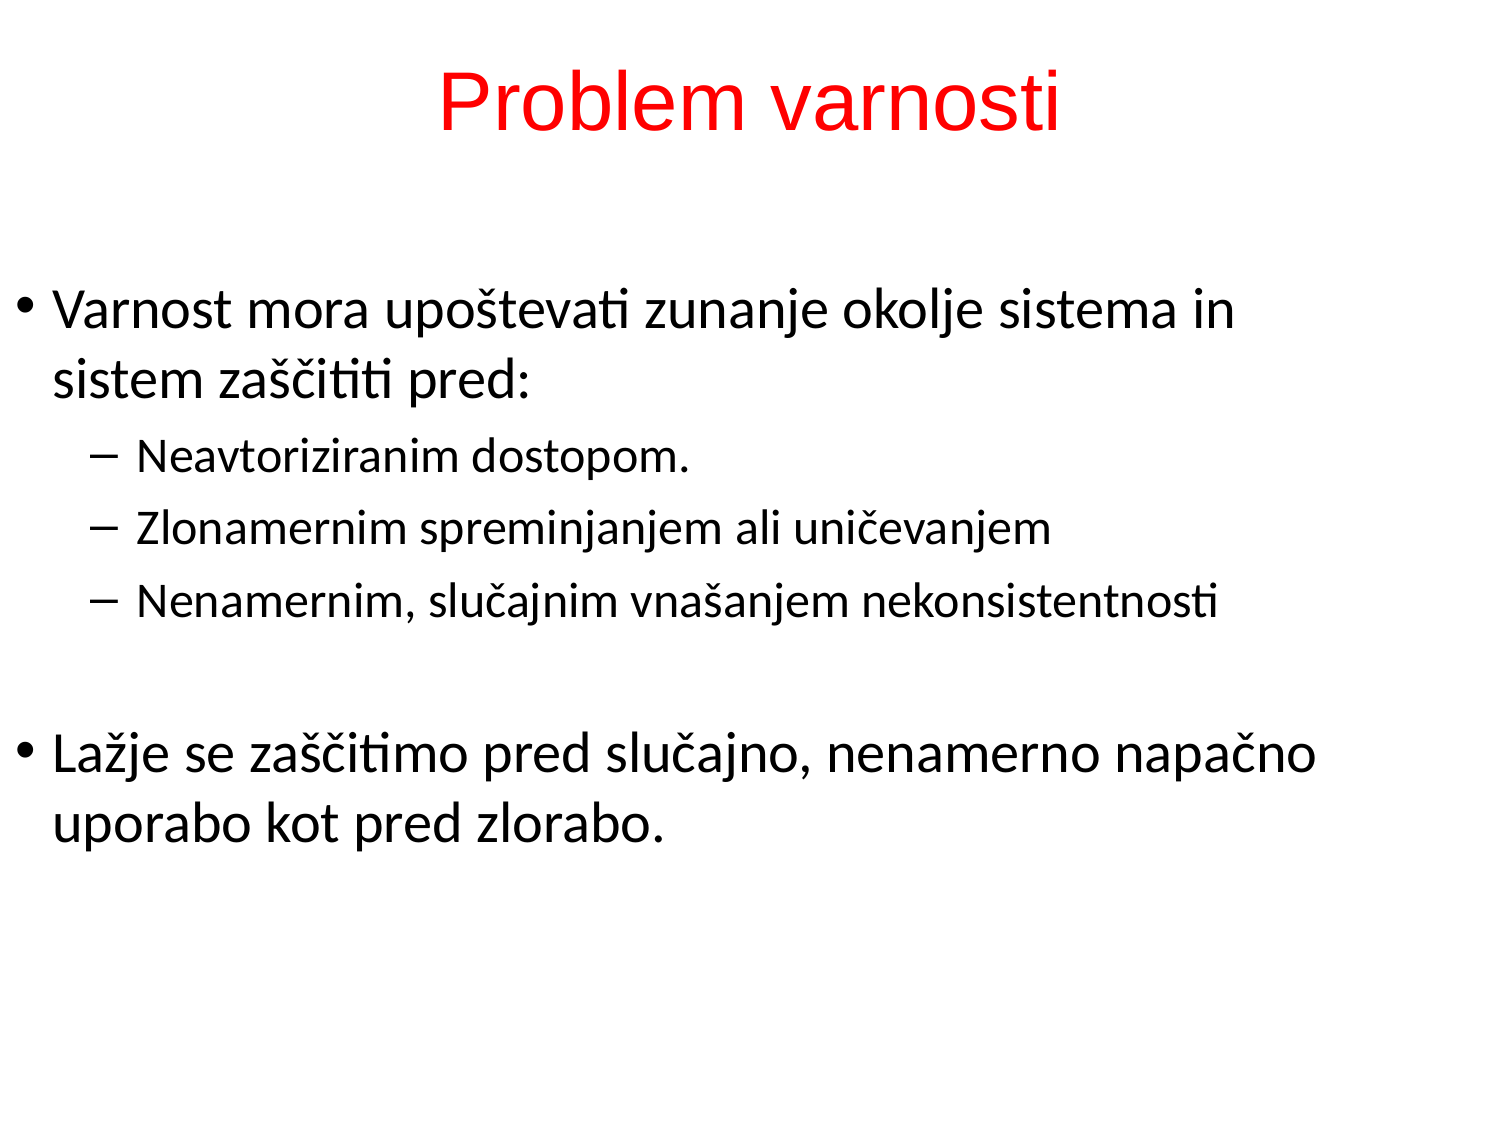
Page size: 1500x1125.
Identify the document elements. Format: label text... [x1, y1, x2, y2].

title Problem varnosti [75, 39, 1426, 156]
list Varnost mora upoštevati zunanje okolje sistema in sistem zaščititi pred: Neavtoriziranim dostopom. Zlonamernim spreminjanjem ali uničevanjem Nenamernim, slučajnim vnašanjem nekonsistentnosti Lažje se zaščitimo pred slučajno, nenamerno napačno uporabo kot pred zlorabo. [0, 262, 1351, 1006]
